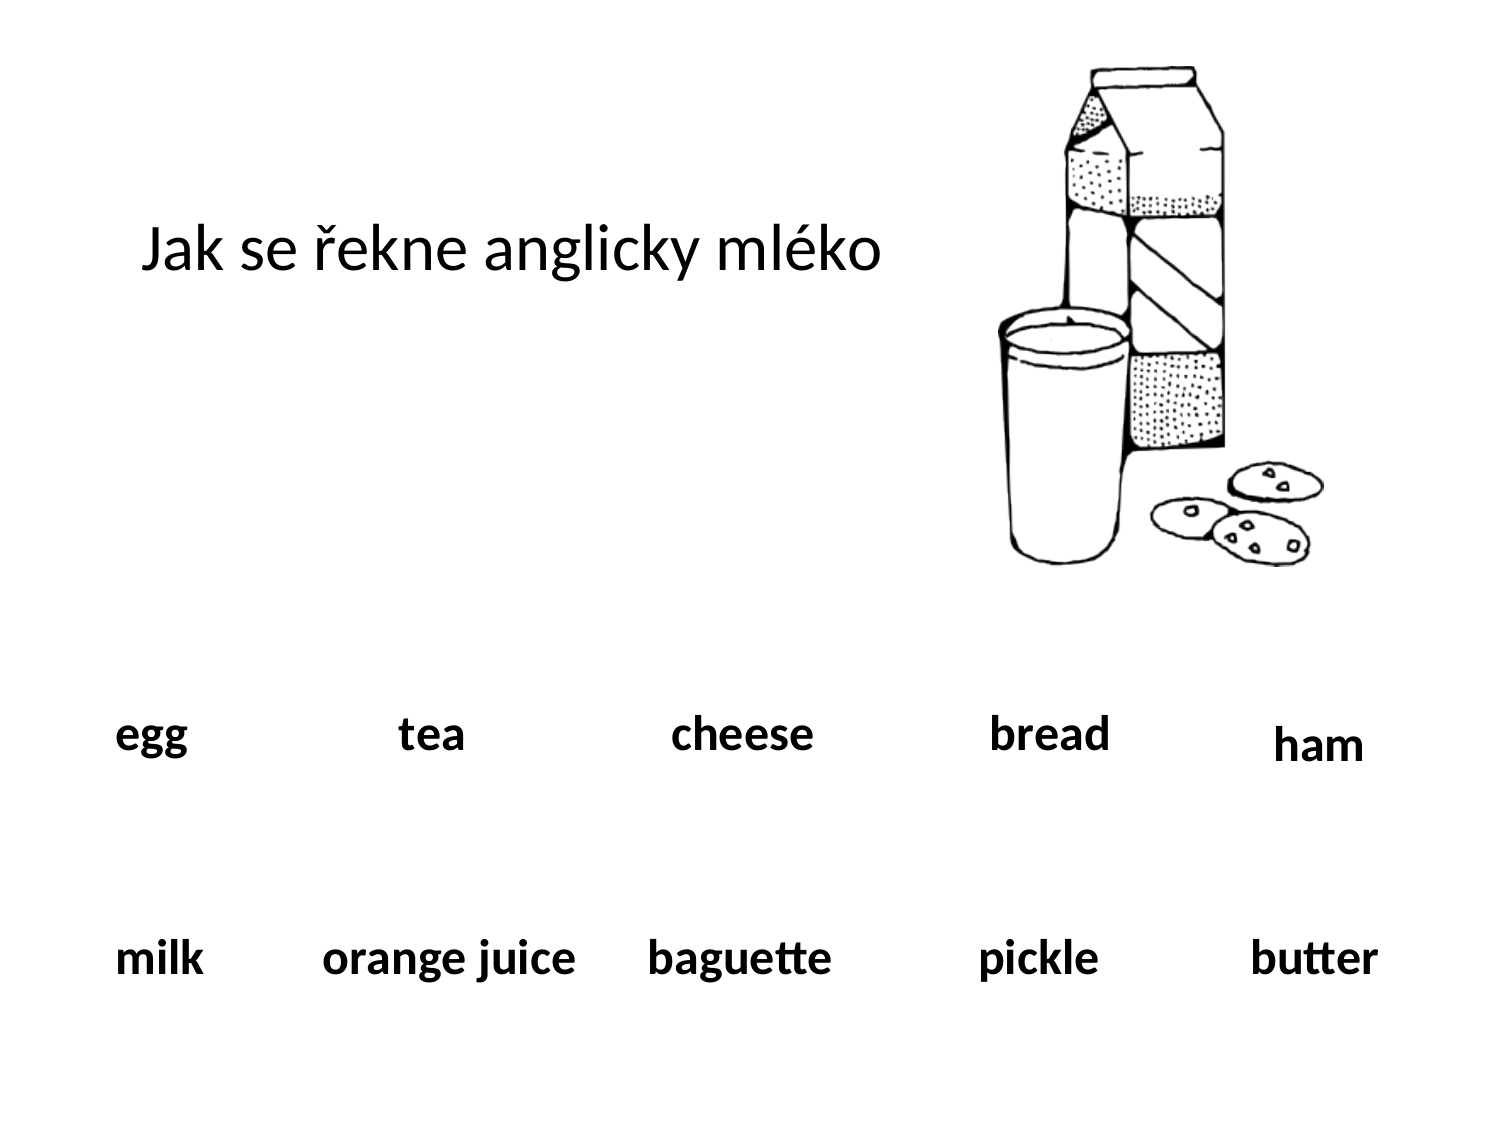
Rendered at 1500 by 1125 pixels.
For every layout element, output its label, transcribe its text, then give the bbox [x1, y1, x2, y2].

text_box orange juice [307, 916, 592, 993]
table_header [0, 610, 300, 840]
table_cell [300, 840, 600, 1070]
picture [998, 66, 1324, 567]
text_box Jak se řekne anglicky mléko [126, 196, 899, 292]
text_box egg [101, 692, 204, 768]
table_header [300, 610, 600, 840]
table_cell [600, 840, 900, 1070]
text_box baguette [633, 916, 849, 993]
table_cell [1200, 840, 1500, 1070]
table_header [600, 610, 900, 840]
table_cell [900, 840, 1200, 1070]
table_header [900, 610, 1200, 840]
table_header [1200, 610, 1500, 840]
text_box pickle [963, 916, 1115, 993]
text_box milk [100, 916, 220, 993]
text_box tea [384, 692, 482, 768]
table_cell [0, 840, 300, 1070]
text_box ham [1258, 704, 1381, 780]
text_box cheese [656, 692, 830, 768]
text_box bread [975, 692, 1127, 768]
text_box butter [1235, 916, 1395, 993]
